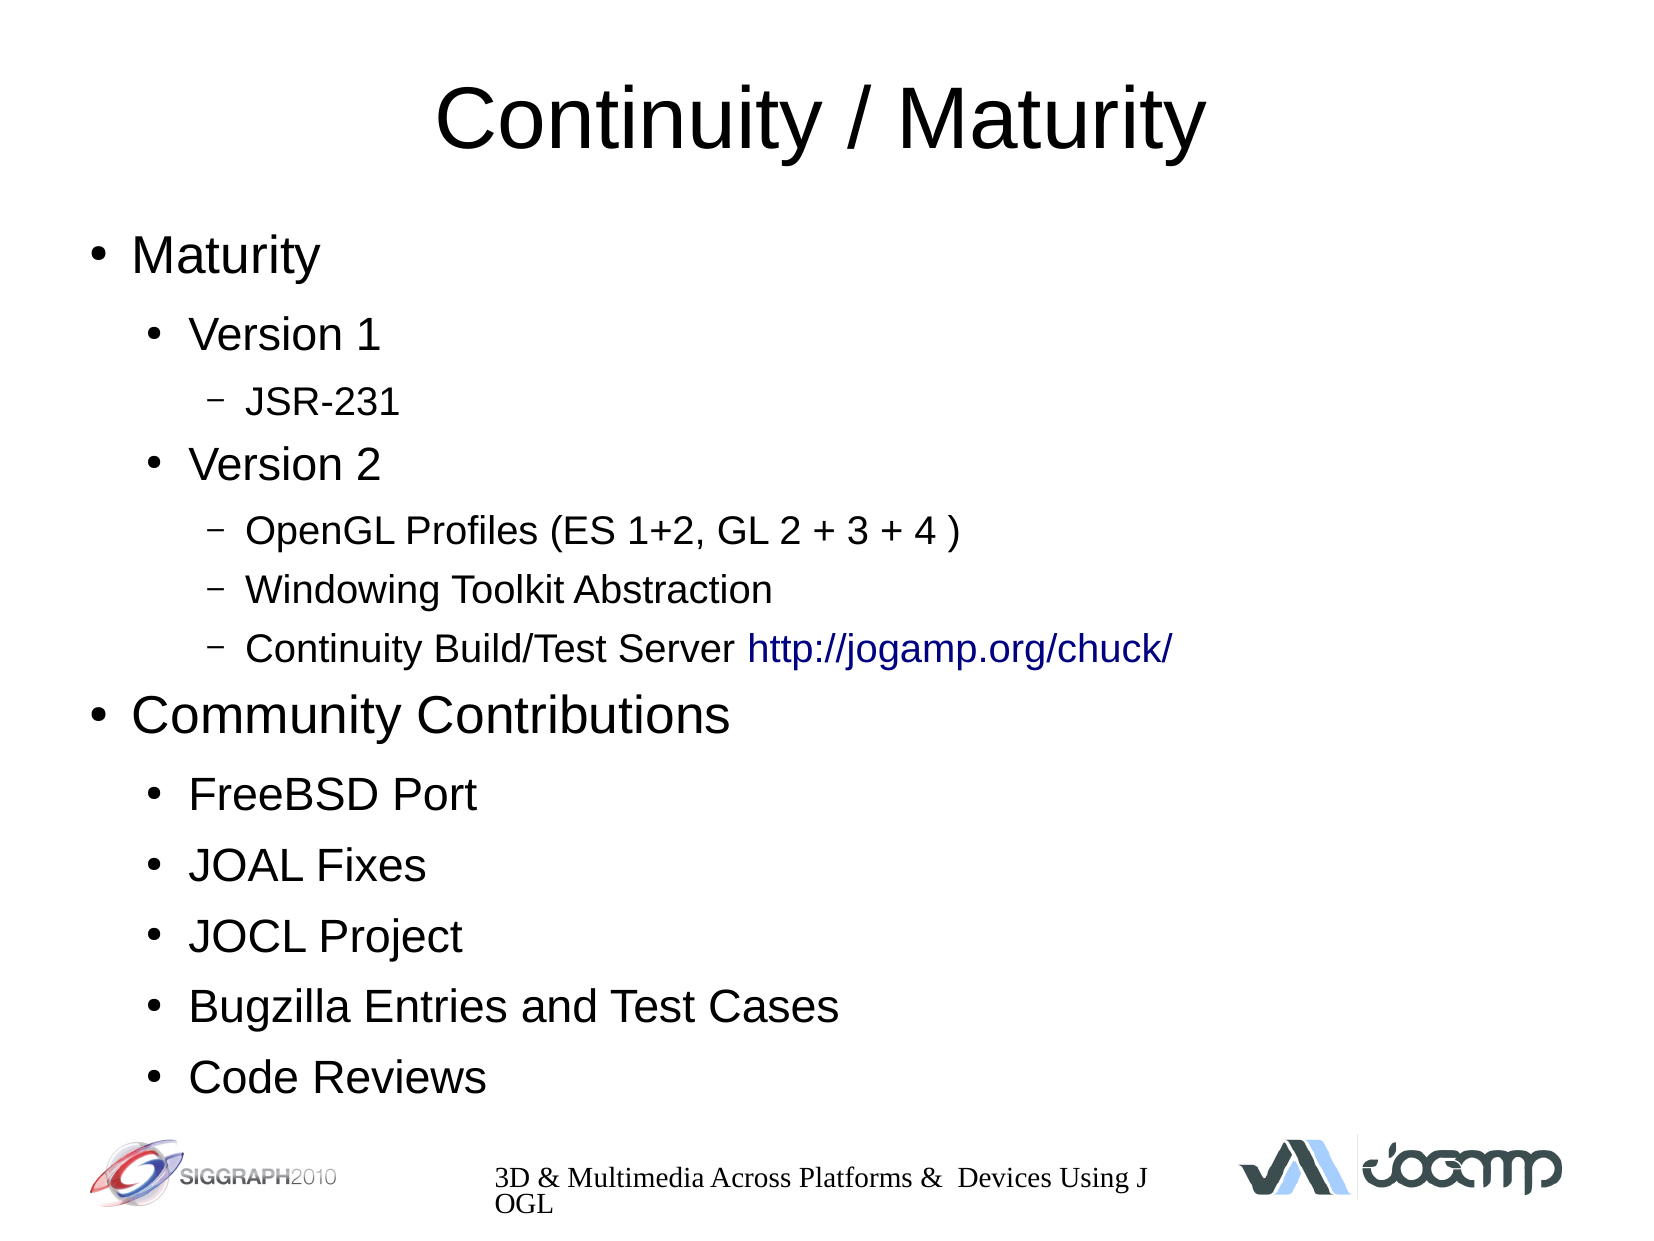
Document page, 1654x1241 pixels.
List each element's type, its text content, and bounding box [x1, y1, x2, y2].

picture [82, 1130, 346, 1217]
list Maturity Version 1 JSR-231 Version 2 OpenGL Profiles (ES 1+2, GL 2 + 3 + 4 ) Windowing Toolkit Abstraction Continuity Build/Test Server http://jogamp.org/chuck/ Community Contributions FreeBSD Port JOAL Fixes JOCL Project Bugzilla Entries and Test Cases Code Reviews [75, 225, 1571, 1109]
picture [1237, 1134, 1562, 1200]
title Continuity / Maturity [68, 49, 1576, 188]
